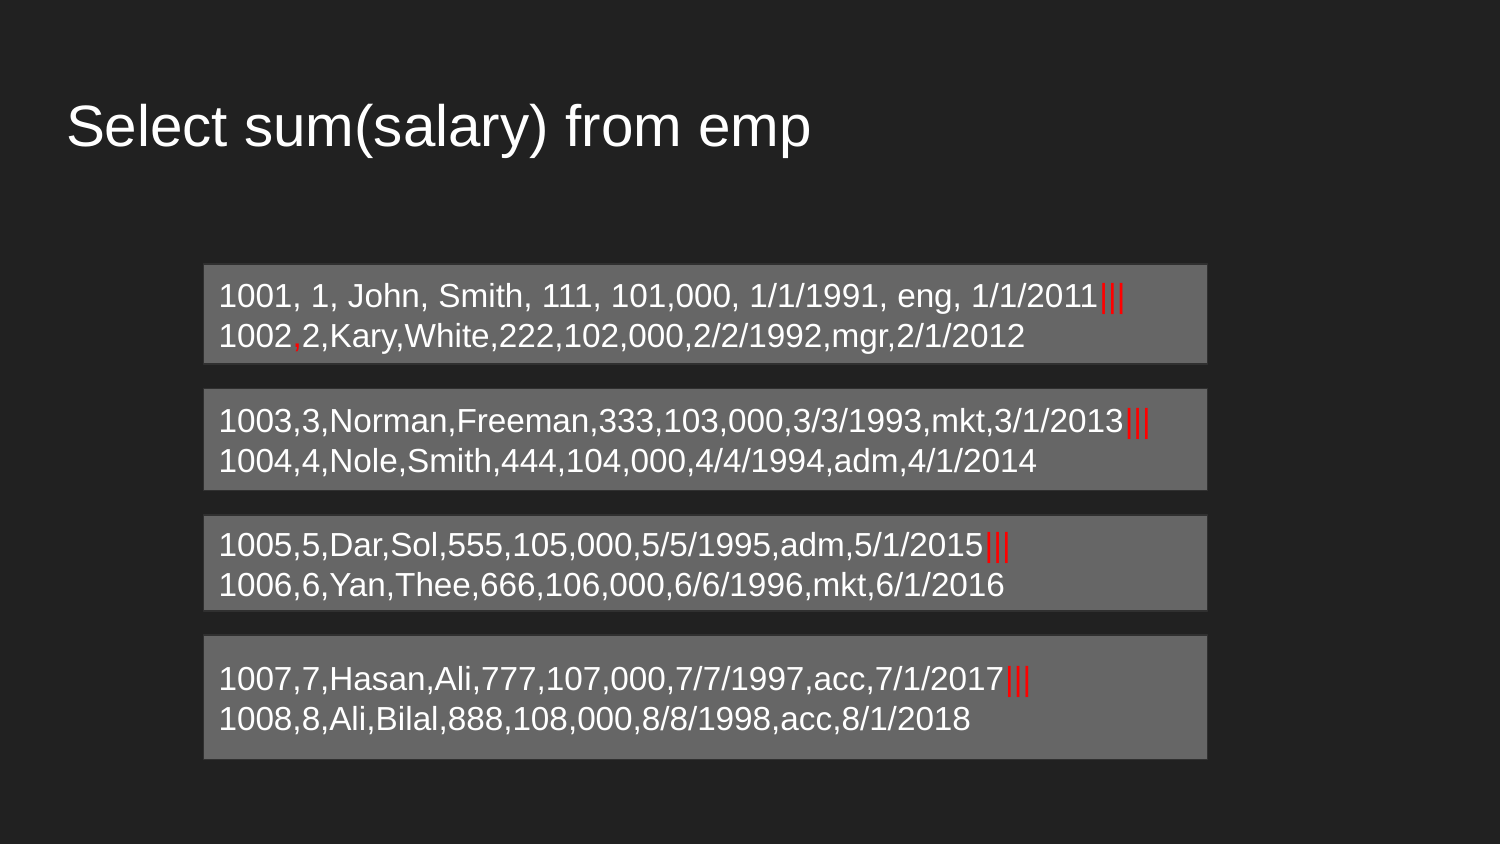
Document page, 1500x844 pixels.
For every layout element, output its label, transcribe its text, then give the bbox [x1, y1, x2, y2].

text_box 1005,5,Dar,Sol,555,105,000,5/5/1995,adm,5/1/2015||| 1006,6,Yan,Thee,666,106,000,6/6/1996,mkt,6/1/2016 [203, 515, 1208, 611]
title Select sum(salary) from emp [51, 72, 1449, 167]
text_box 1003,3,Norman,Freeman,333,103,000,3/3/1993,mkt,3/1/2013||| 1004,4,Nole,Smith,444,104,000,4/4/1994,adm,4/1/2014 [203, 388, 1208, 491]
text_box 1001, 1, John, Smith, 111, 101,000, 1/1/1991, eng, 1/1/2011||| 1002,2,Kary,White,222,102,000,2/2/1992,mgr,2/1/2012 [203, 263, 1208, 365]
text_box 1007,7,Hasan,Ali,777,107,000,7/7/1997,acc,7/1/2017||| 1008,8,Ali,Bilal,888,108,000,8/8/1998,acc,8/1/2018 [203, 635, 1208, 760]
